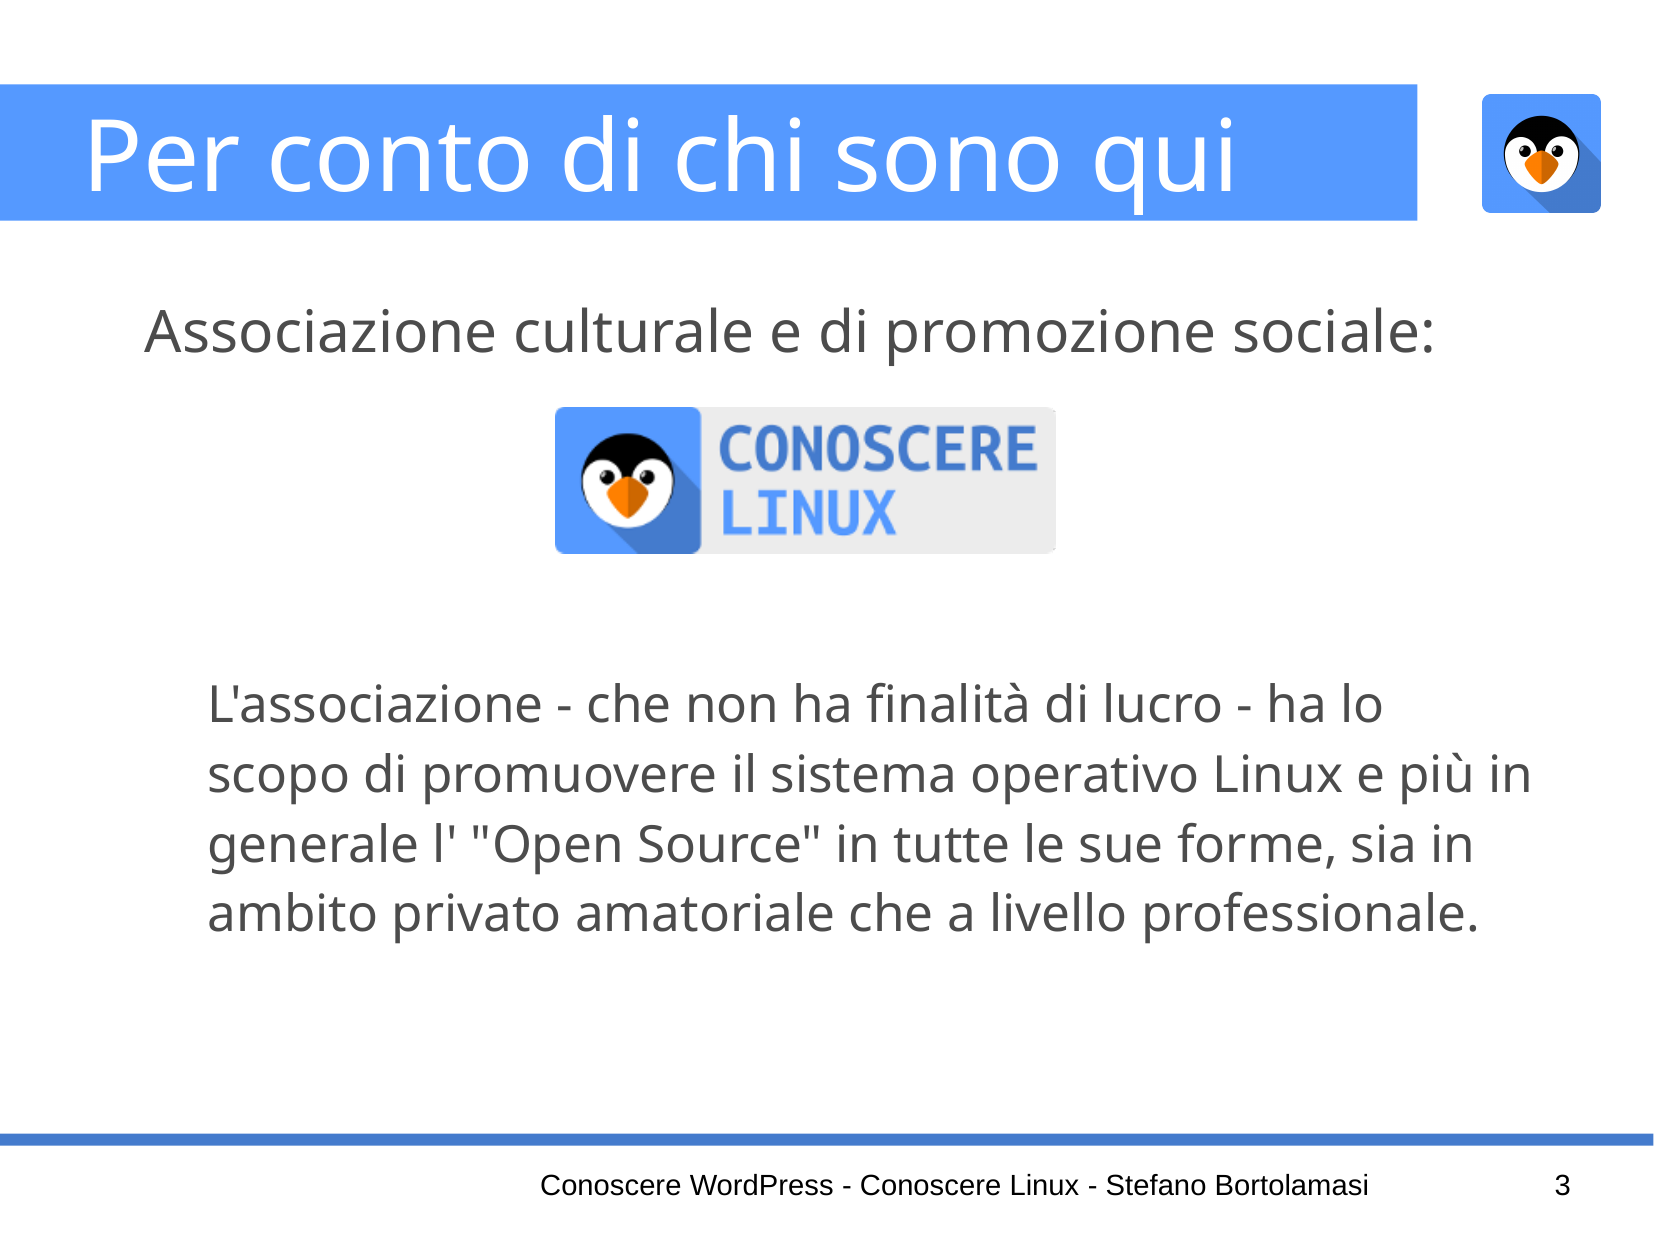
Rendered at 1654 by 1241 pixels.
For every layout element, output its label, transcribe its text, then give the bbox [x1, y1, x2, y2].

title Per conto di chi sono qui [0, 94, 1418, 211]
list Associazione culturale e di promozione sociale: L'associazione - che non ha finalità di lucro - ha lo scopo di promuovere il sistema operativo Linux e più in generale l' "Open Source" in tutte le sue forme, sia in ambito privato amatoriale che a livello professionale. [82, 290, 1538, 1010]
picture [1482, 94, 1601, 213]
picture [555, 407, 1056, 555]
